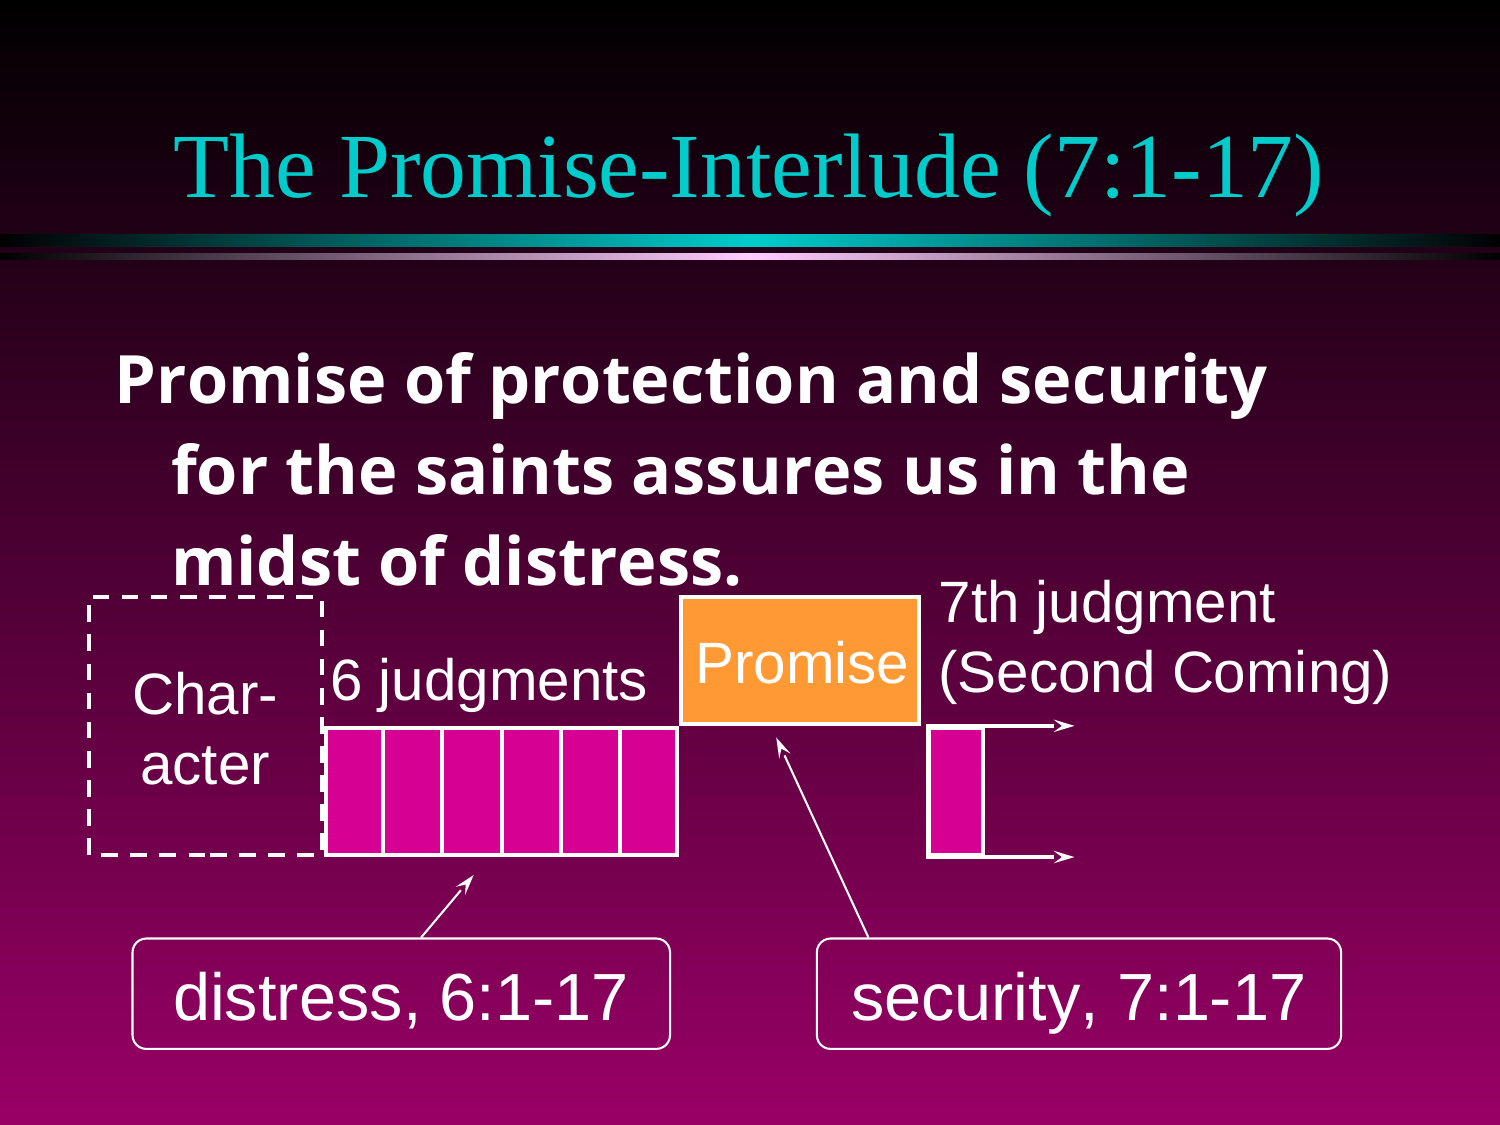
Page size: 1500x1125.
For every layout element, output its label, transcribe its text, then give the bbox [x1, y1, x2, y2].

text_box [385, 727, 440, 855]
text_box [444, 727, 500, 855]
text_box [504, 727, 559, 855]
text_box Char- acter [88, 596, 322, 855]
text_box [563, 727, 618, 855]
title The Promise-Interlude (7:1-17) [52, 37, 1448, 225]
text_box [928, 727, 984, 855]
text_box distress, 6:1-17 [132, 938, 671, 1049]
text_box [325, 727, 381, 855]
text_box [622, 727, 678, 855]
text_box 7th judgment (Second Coming) [924, 557, 1461, 712]
list Promise of protection and security for the saints assures us in the midst of distress. [99, 324, 1388, 588]
text_box 6 judgments [315, 635, 685, 720]
text_box security, 7:1-17 [816, 938, 1342, 1049]
text_box Promise [681, 596, 920, 724]
